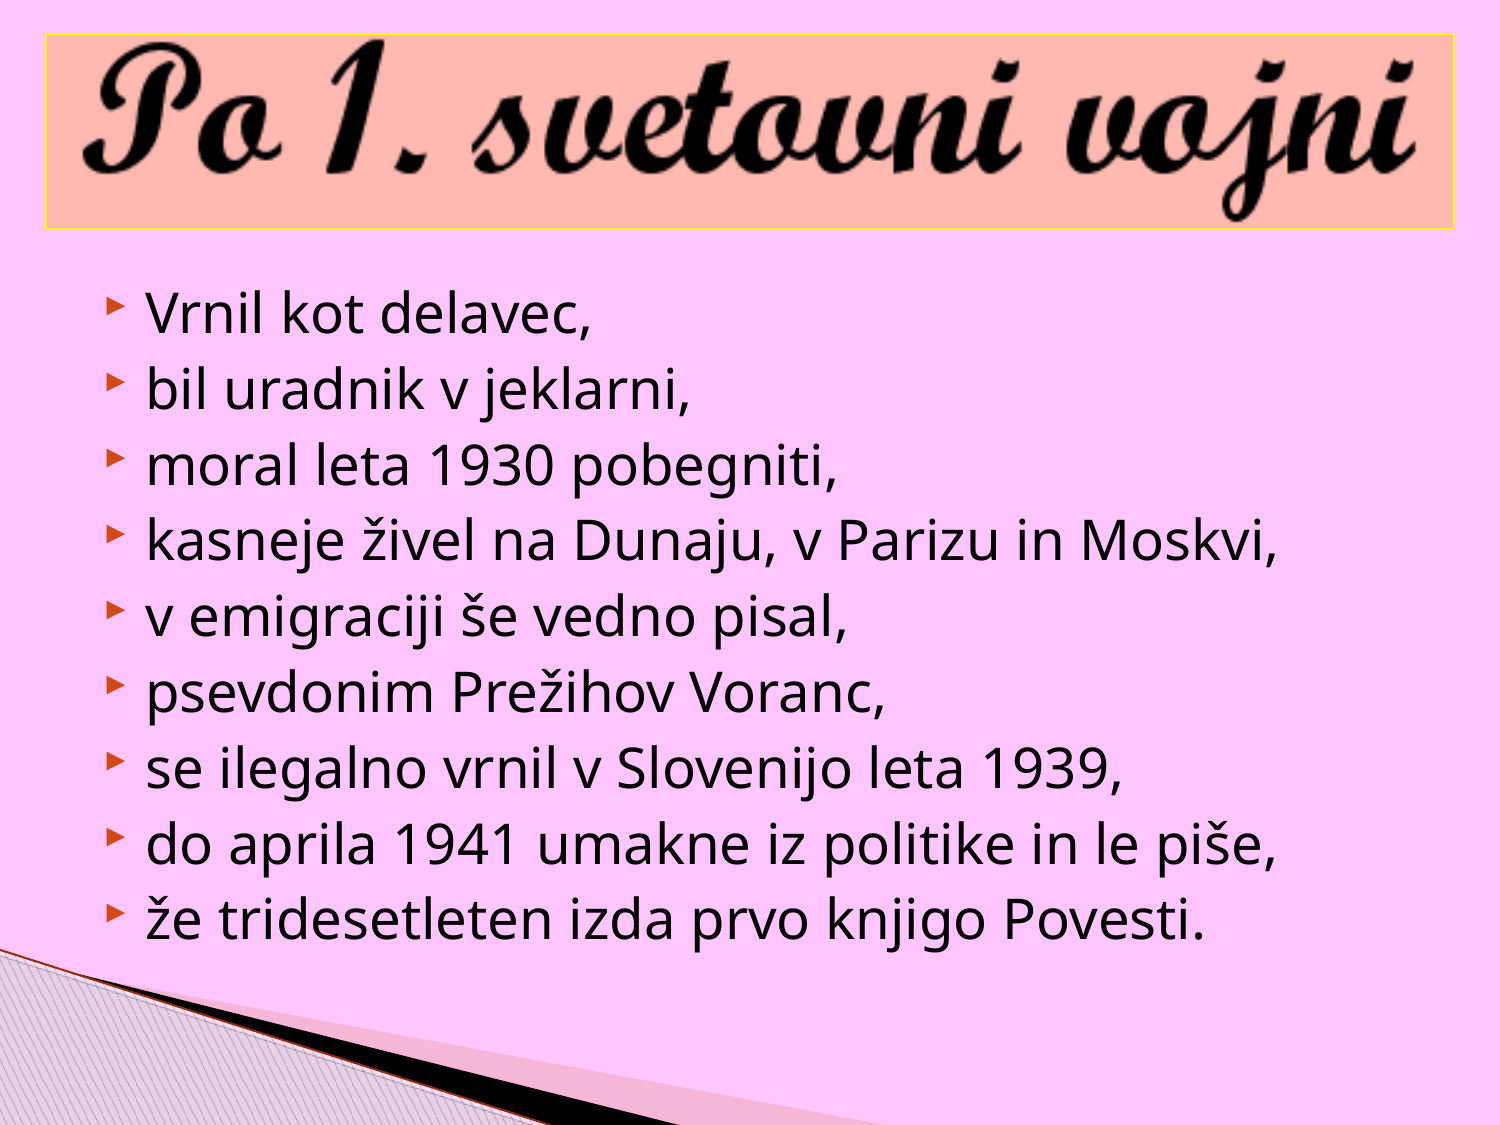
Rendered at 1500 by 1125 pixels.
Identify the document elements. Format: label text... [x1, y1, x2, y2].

picture [46, 35, 1454, 228]
list Vrnil kot delavec, bil uradnik v jeklarni, moral leta 1930 pobegniti, kasneje živel na Dunaju, v Parizu in Moskvi, v emigraciji še vedno pisal, psevdonim Prežihov Voranc, se ilegalno vrnil v Slovenijo leta 1939, do aprila 1941 umakne iz politike in le piše, že tridesetleten izda prvo knjigo Povesti. [70, 269, 1421, 1012]
